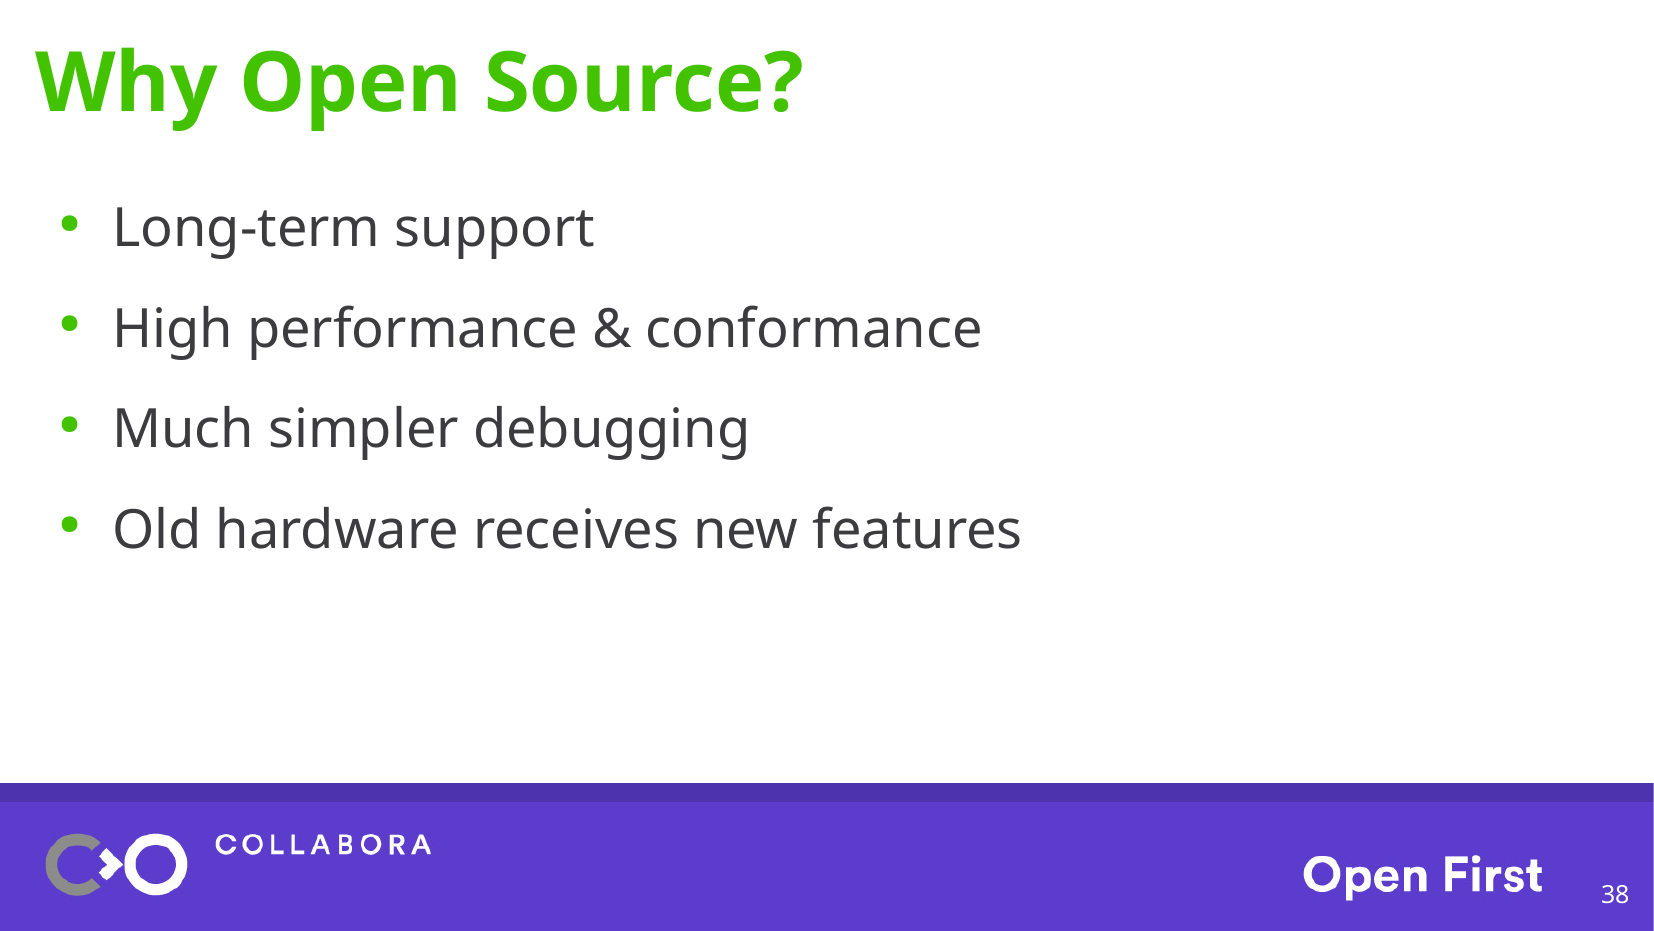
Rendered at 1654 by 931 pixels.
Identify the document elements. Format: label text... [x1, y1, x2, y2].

picture [0, 0, 1654, 931]
title Why Open Source? [35, 28, 1609, 192]
list Long-term support High performance & conformance Much simpler debugging Old hardware receives new features [41, 160, 1614, 804]
